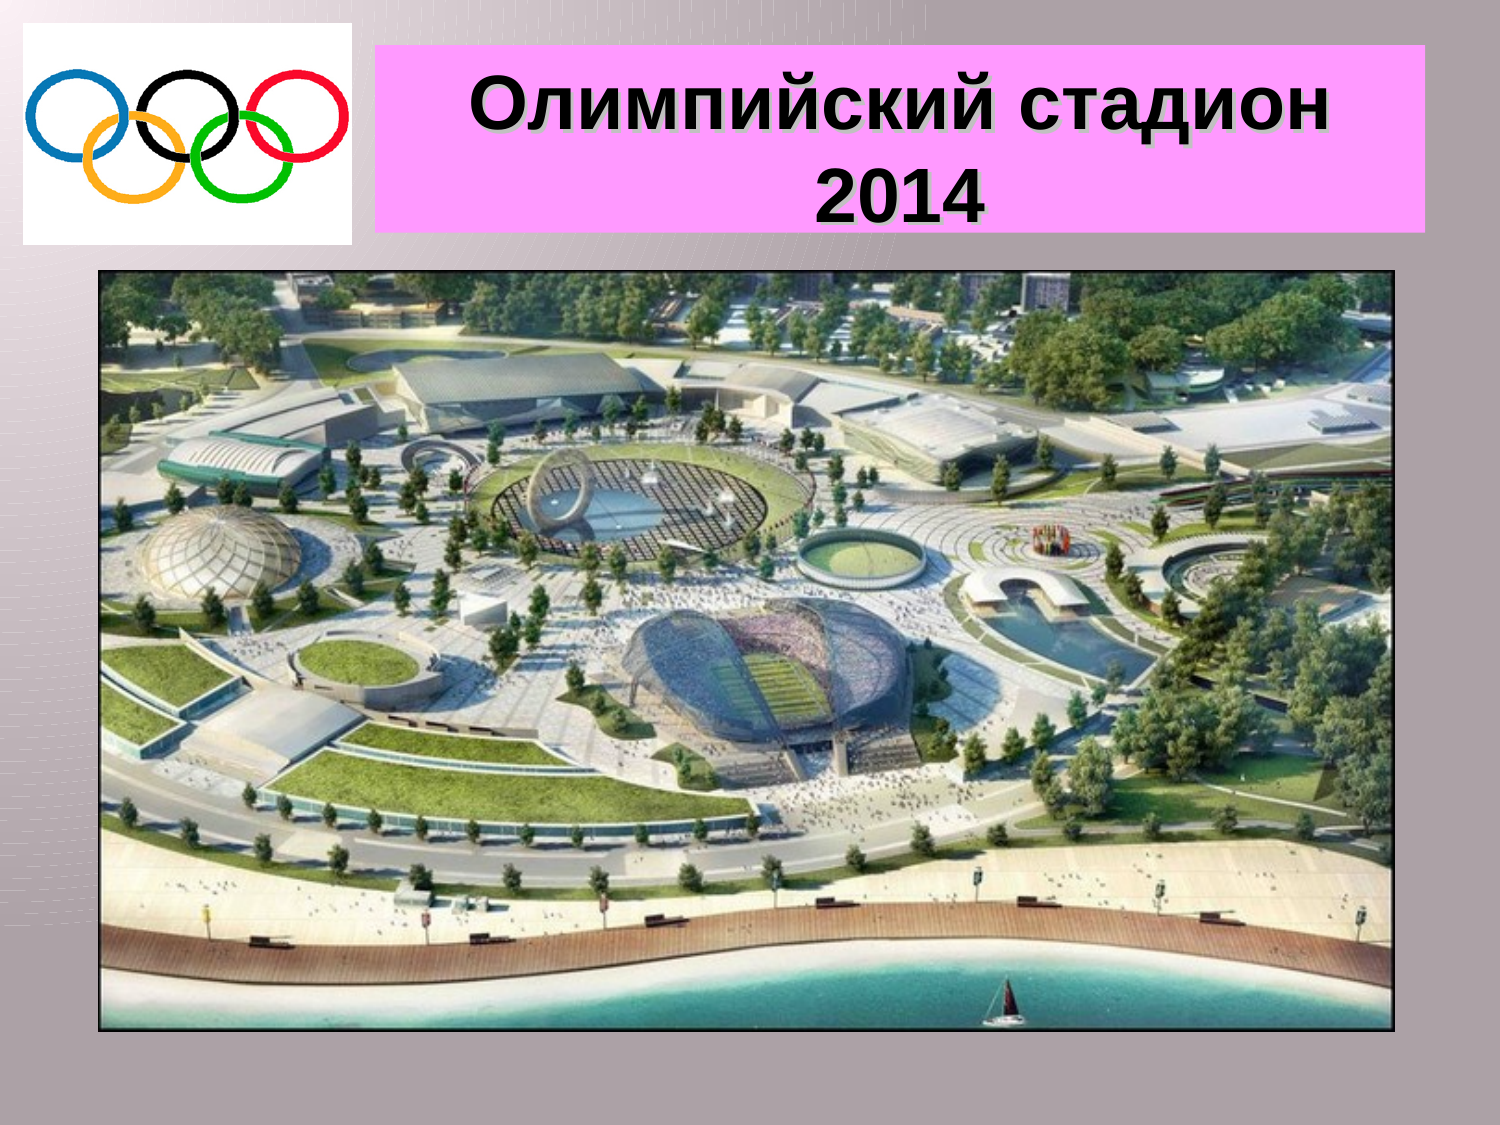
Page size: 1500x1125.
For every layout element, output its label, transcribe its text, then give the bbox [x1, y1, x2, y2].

picture [98, 270, 1395, 1032]
title Олимпийский стадион 2014 [375, 45, 1426, 233]
picture [23, 23, 352, 245]
